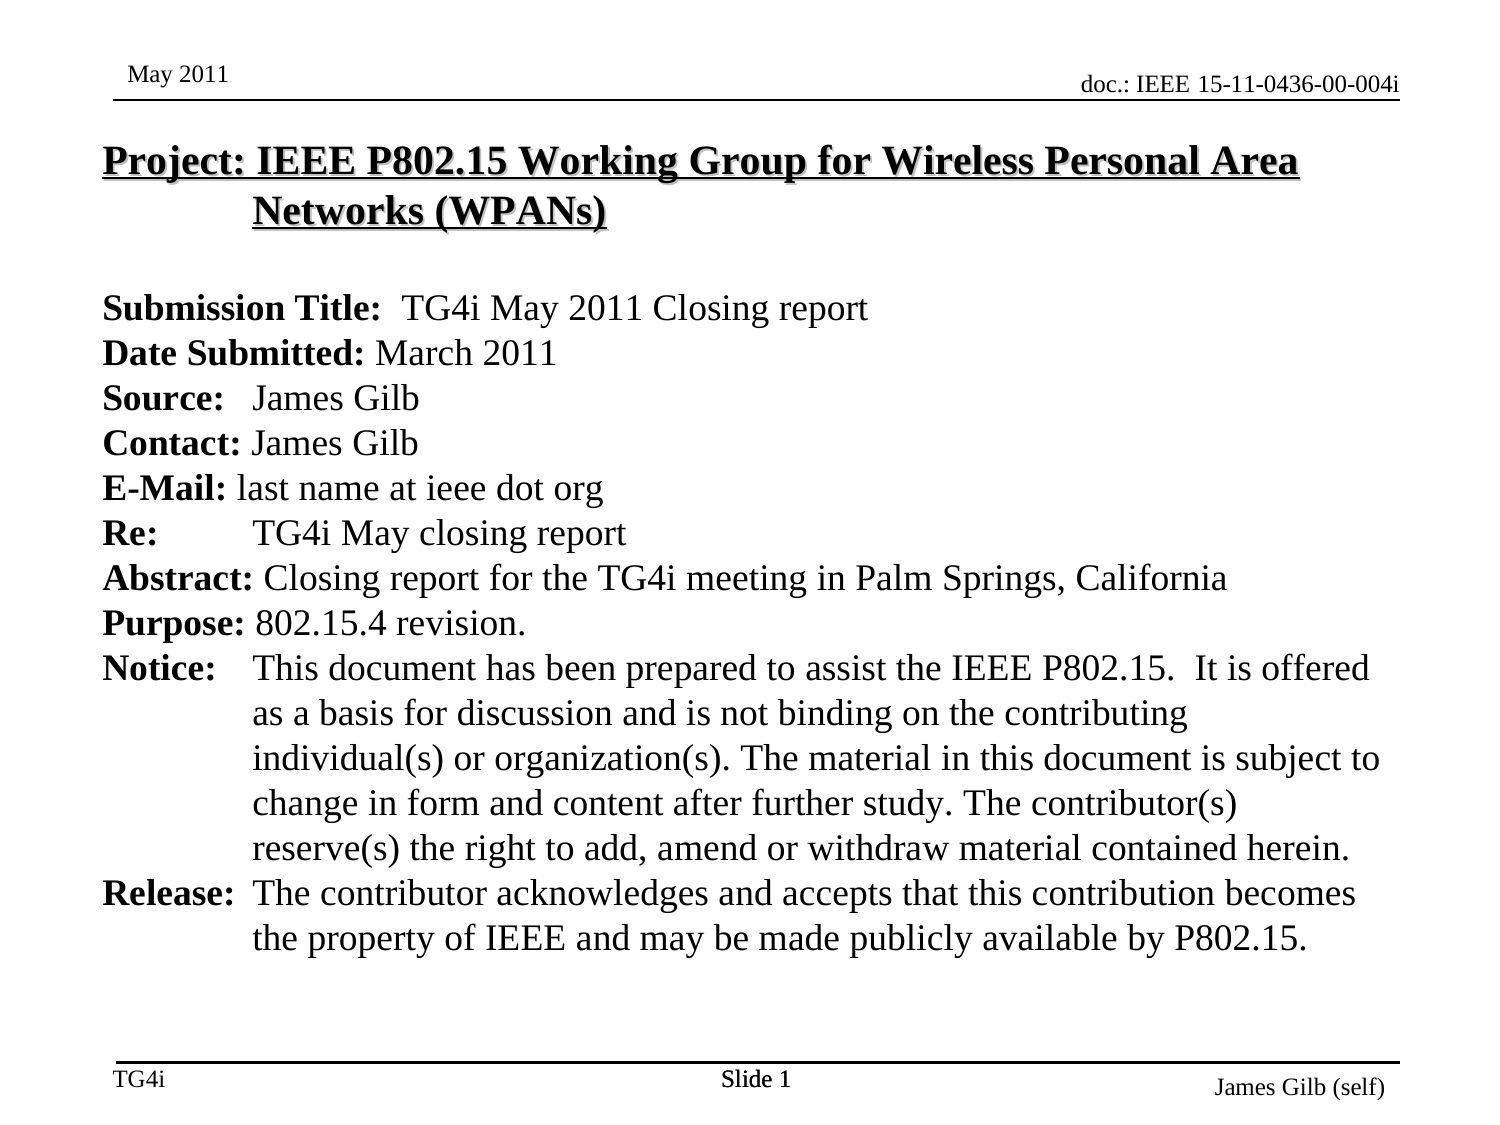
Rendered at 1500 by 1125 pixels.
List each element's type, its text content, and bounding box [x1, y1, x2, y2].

text_box Project: IEEE P802.15 Working Group for Wireless Personal Area Networks (WPANs) Submission Title: TG4i May 2011 Closing report Date Submitted: March 2011 Source: James Gilb Contact: James Gilb E-Mail: last name at ieee dot org Re: TG4i May closing report Abstract: Closing report for the TG4i meeting in Palm Springs, California Purpose: 802.15.4 revision. Notice: This document has been prepared to assist the IEEE P802.15. It is offered as a basis for discussion and is not binding on the contributing individual(s) or organization(s). The material in this document is subject to change in form and content after further study. The contributor(s) reserve(s) the right to add, amend or withdraw material contained herein. Release: The contributor acknowledges and accepts that this contribution becomes the property of IEEE and may be made publicly available by P802.15. [87, 125, 1400, 1011]
text_box Slide <number> [675, 1062, 838, 1093]
